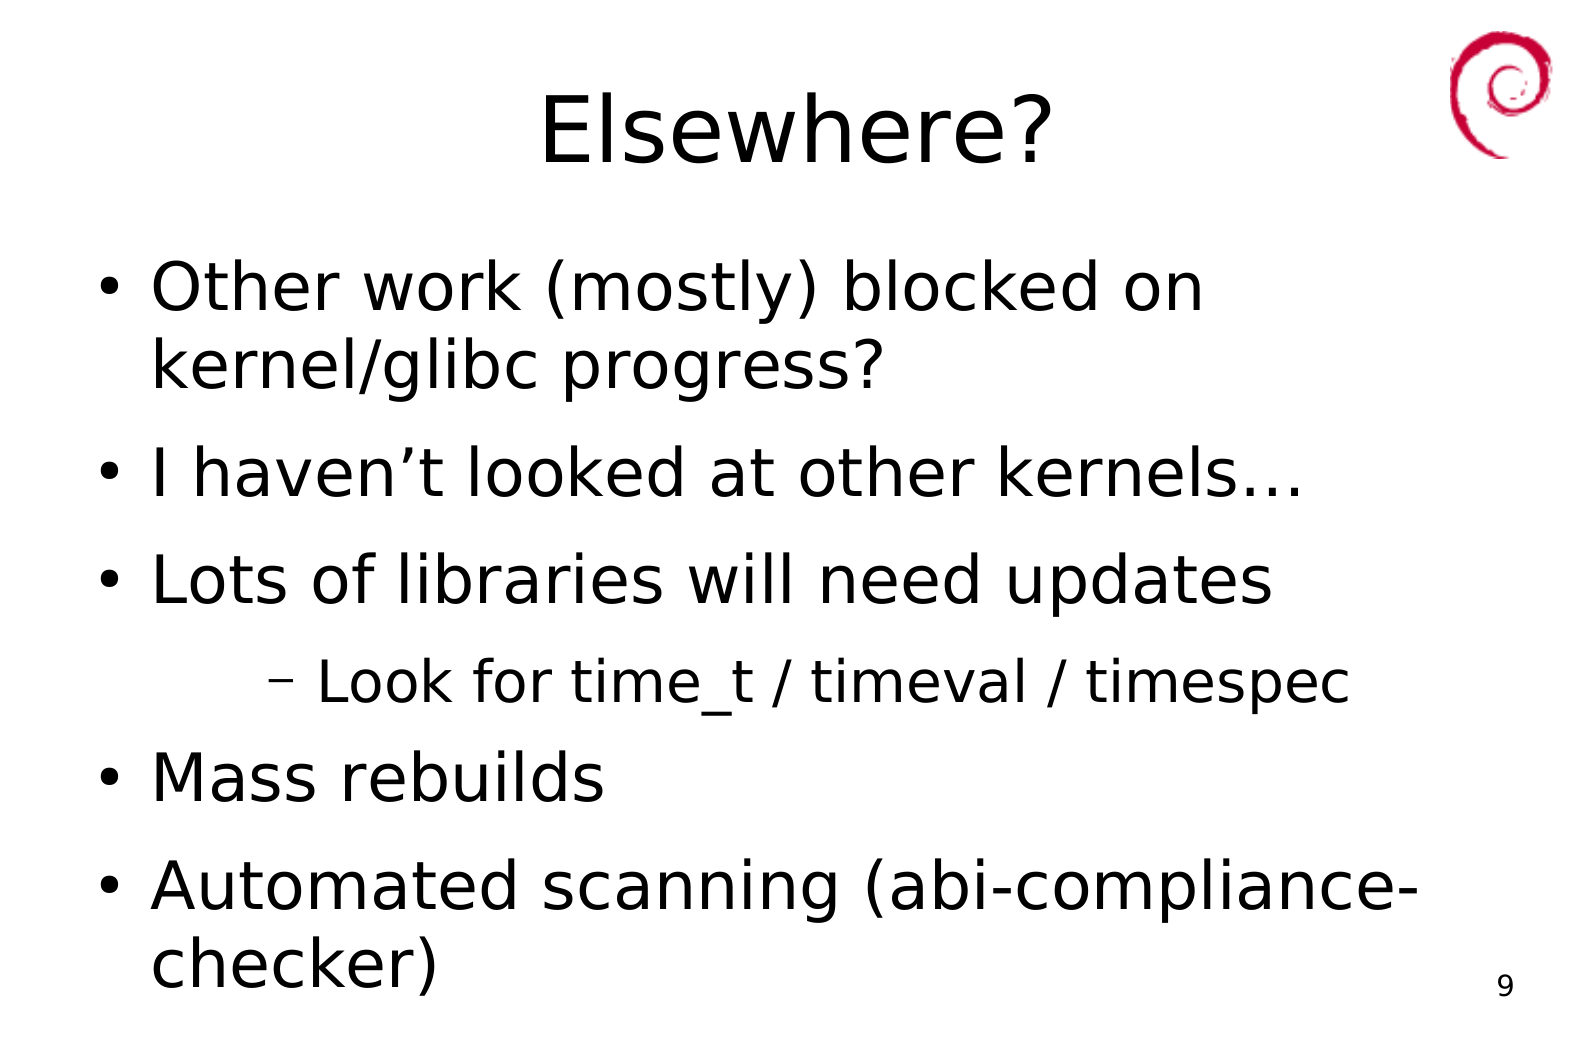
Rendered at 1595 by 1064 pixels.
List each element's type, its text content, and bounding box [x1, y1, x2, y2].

list Other work (mostly) blocked on kernel/glibc progress? I haven’t looked at other kernels… Lots of libraries will need updates Look for time_t / timeval / timespec Mass rebuilds Automated scanning (abi-compliance-checker) [79, 248, 1515, 1003]
title Elsewhere? [79, 42, 1515, 220]
picture [1450, 31, 1555, 159]
